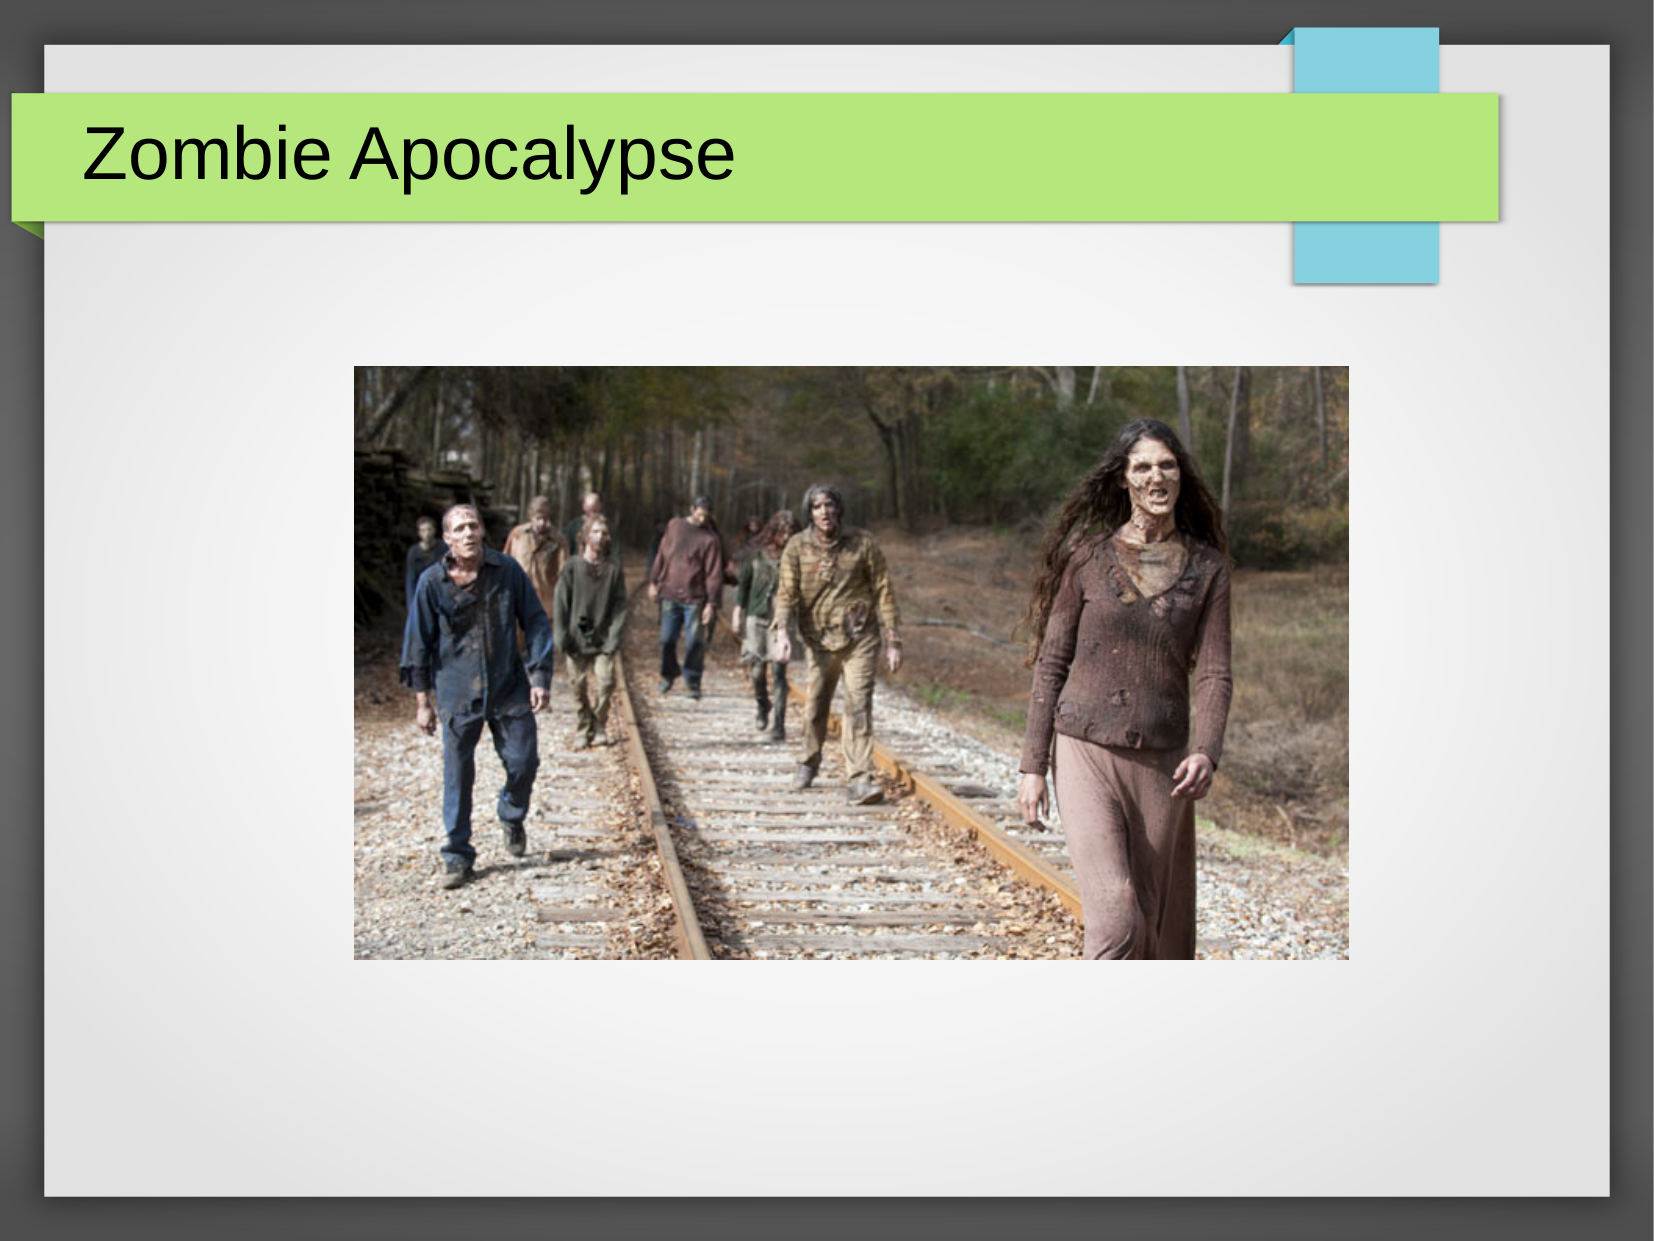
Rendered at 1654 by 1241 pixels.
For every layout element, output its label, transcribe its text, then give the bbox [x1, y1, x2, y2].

picture [0, 0, 1654, 1241]
title Zombie Apocalypse [82, 94, 1264, 213]
